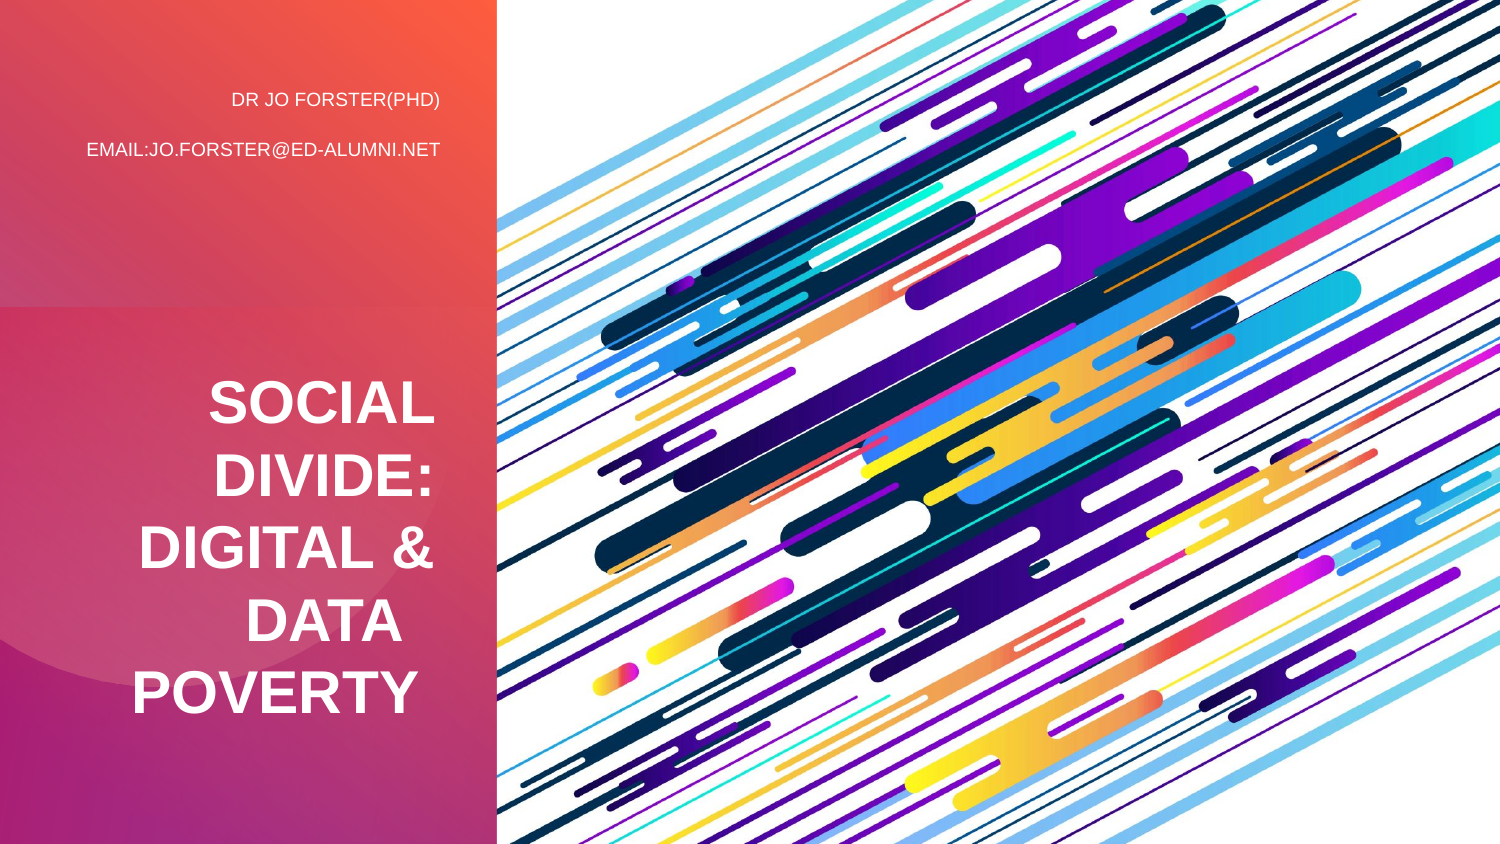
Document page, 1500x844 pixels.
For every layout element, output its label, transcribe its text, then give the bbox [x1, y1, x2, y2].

text_box [0, 0, 496, 844]
text_box DR JO FORSTER(PHD) EMAIL:JO.FORSTER@ED-ALUMNI.NET [78, 64, 441, 262]
picture [496, 0, 1500, 844]
text_box SOCIAL DIVIDE: DIGITAL & DATA POVERTY [41, 362, 436, 798]
